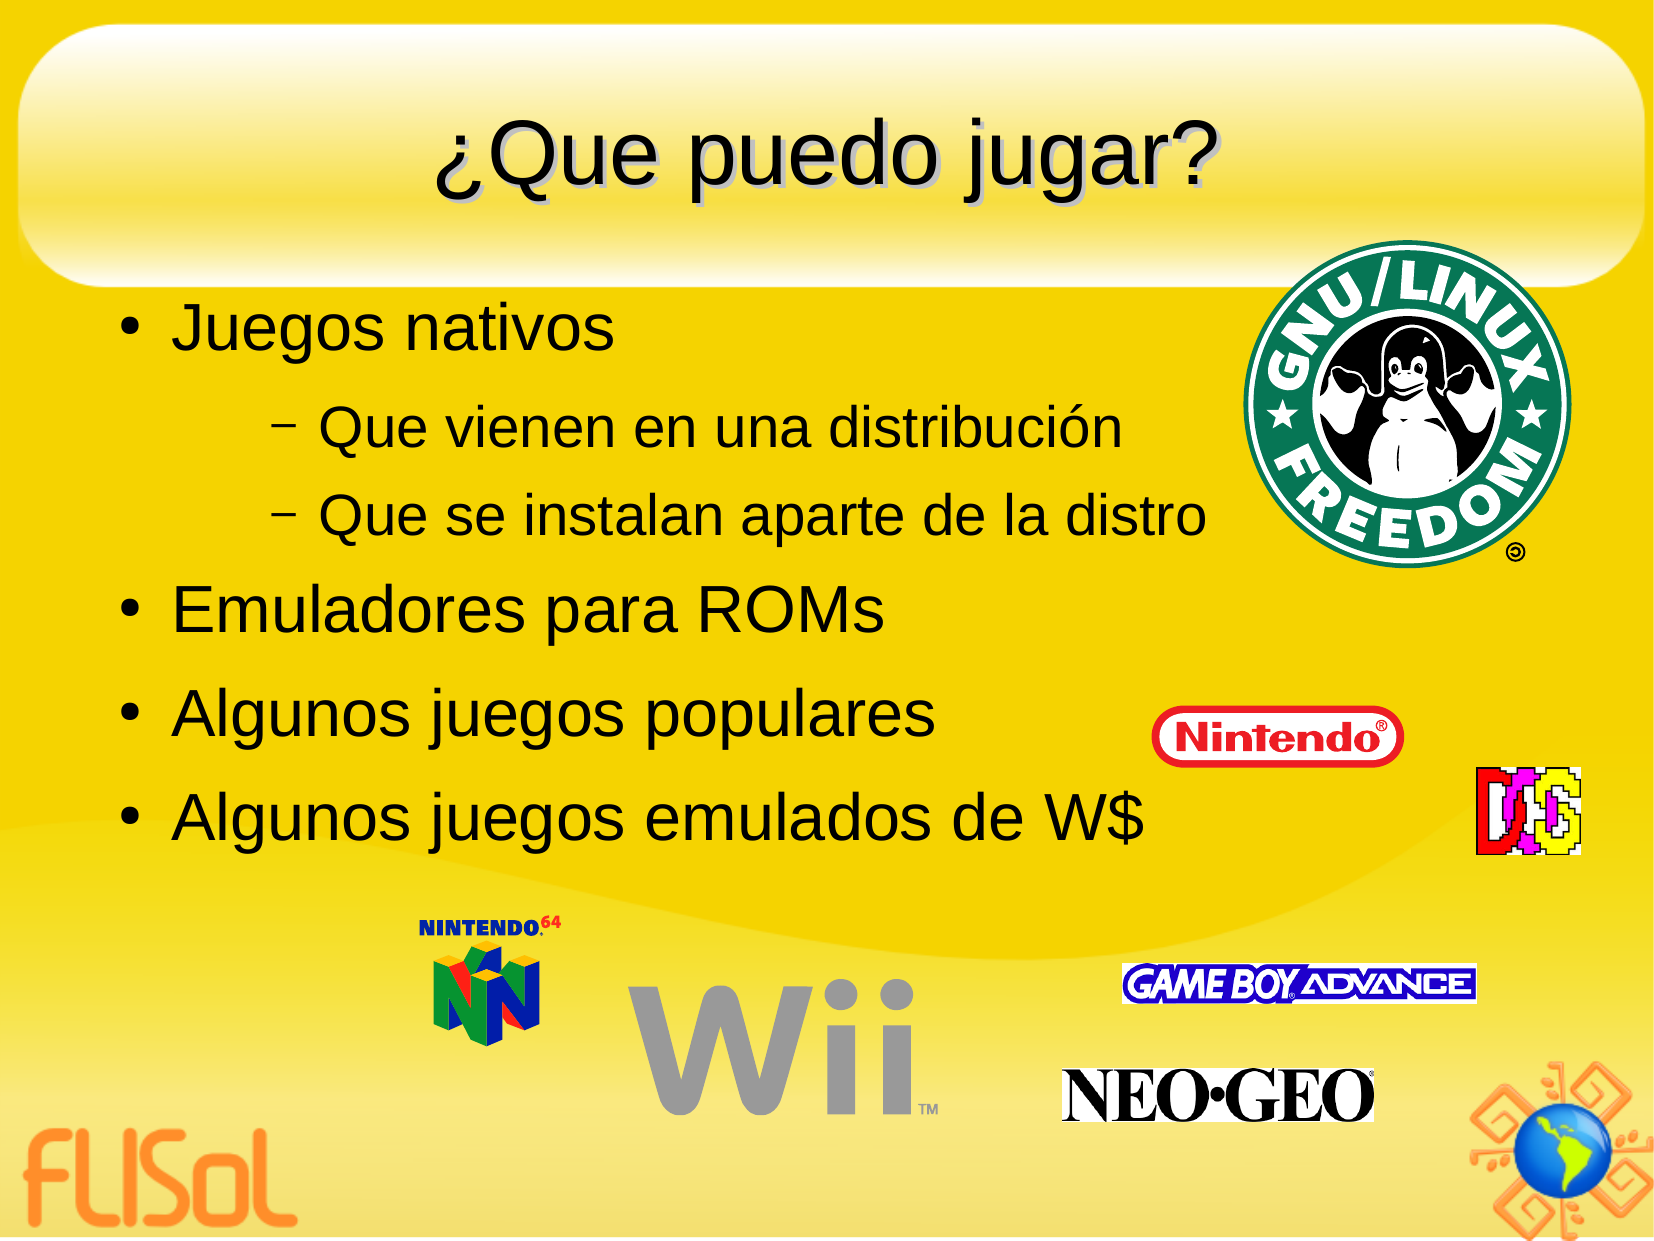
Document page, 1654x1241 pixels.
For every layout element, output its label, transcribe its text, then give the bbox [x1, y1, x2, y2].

list Juegos nativos Que vienen en una distribución Que se instalan aparte de la distro Emuladores para ROMs Algunos juegos populares Algunos juegos emulados de W$ [82, 290, 1571, 1109]
title ¿Que puedo jugar? [82, 49, 1571, 257]
picture [0, 0, 1654, 1241]
